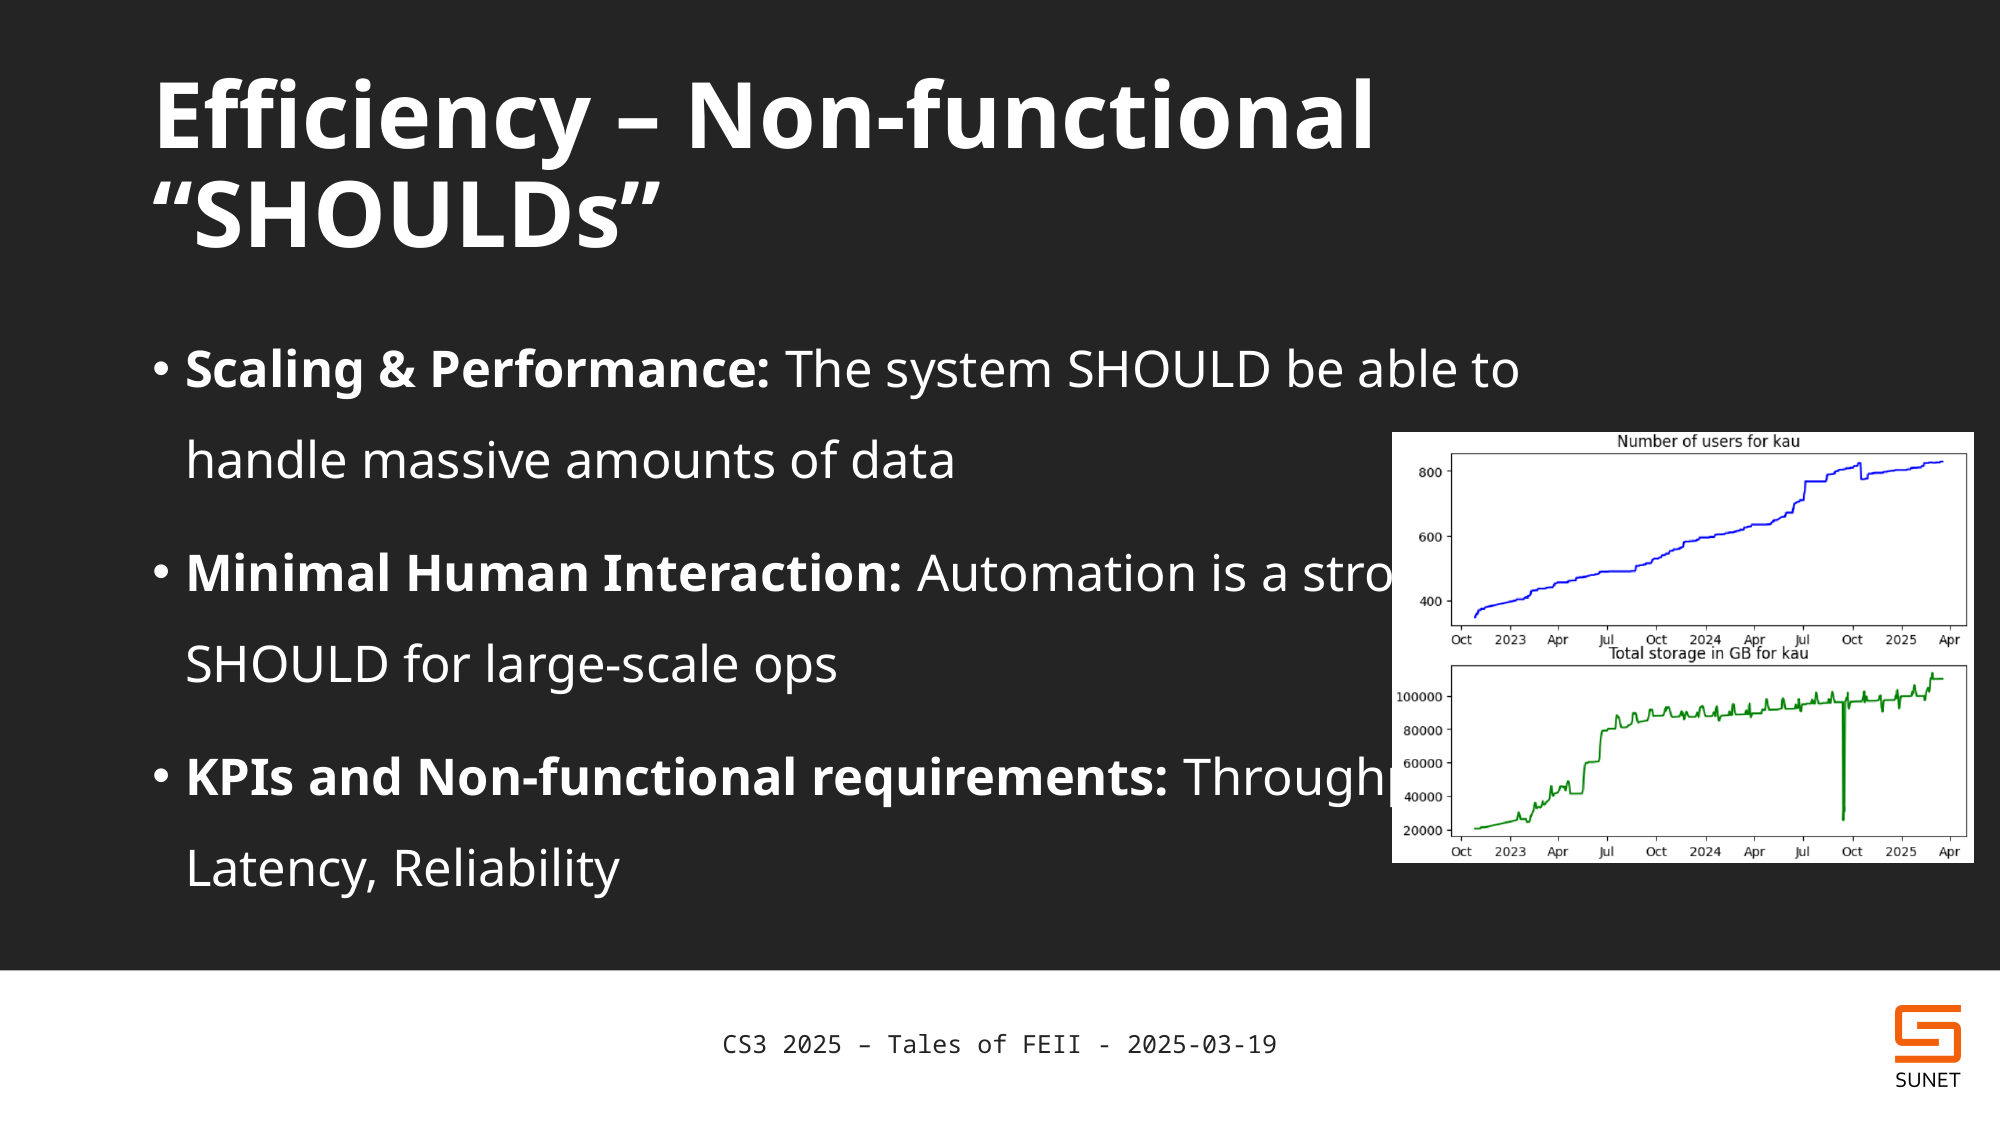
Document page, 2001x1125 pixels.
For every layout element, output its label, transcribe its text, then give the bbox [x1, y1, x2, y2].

picture [1895, 1005, 1961, 1092]
list Scaling & Performance: The system SHOULD be able to handle massive amounts of data Minimal Human Interaction: Automation is a strong SHOULD for large-scale ops KPIs and Non-functional requirements: Throughput, Latency, Reliability [137, 299, 1538, 910]
list CS3 2025 – Tales of FEII - 2025-03-19 [249, 1024, 1750, 1070]
title Efficiency – Non-functional “SHOULDs” [137, 59, 1863, 278]
picture [1392, 432, 1974, 863]
